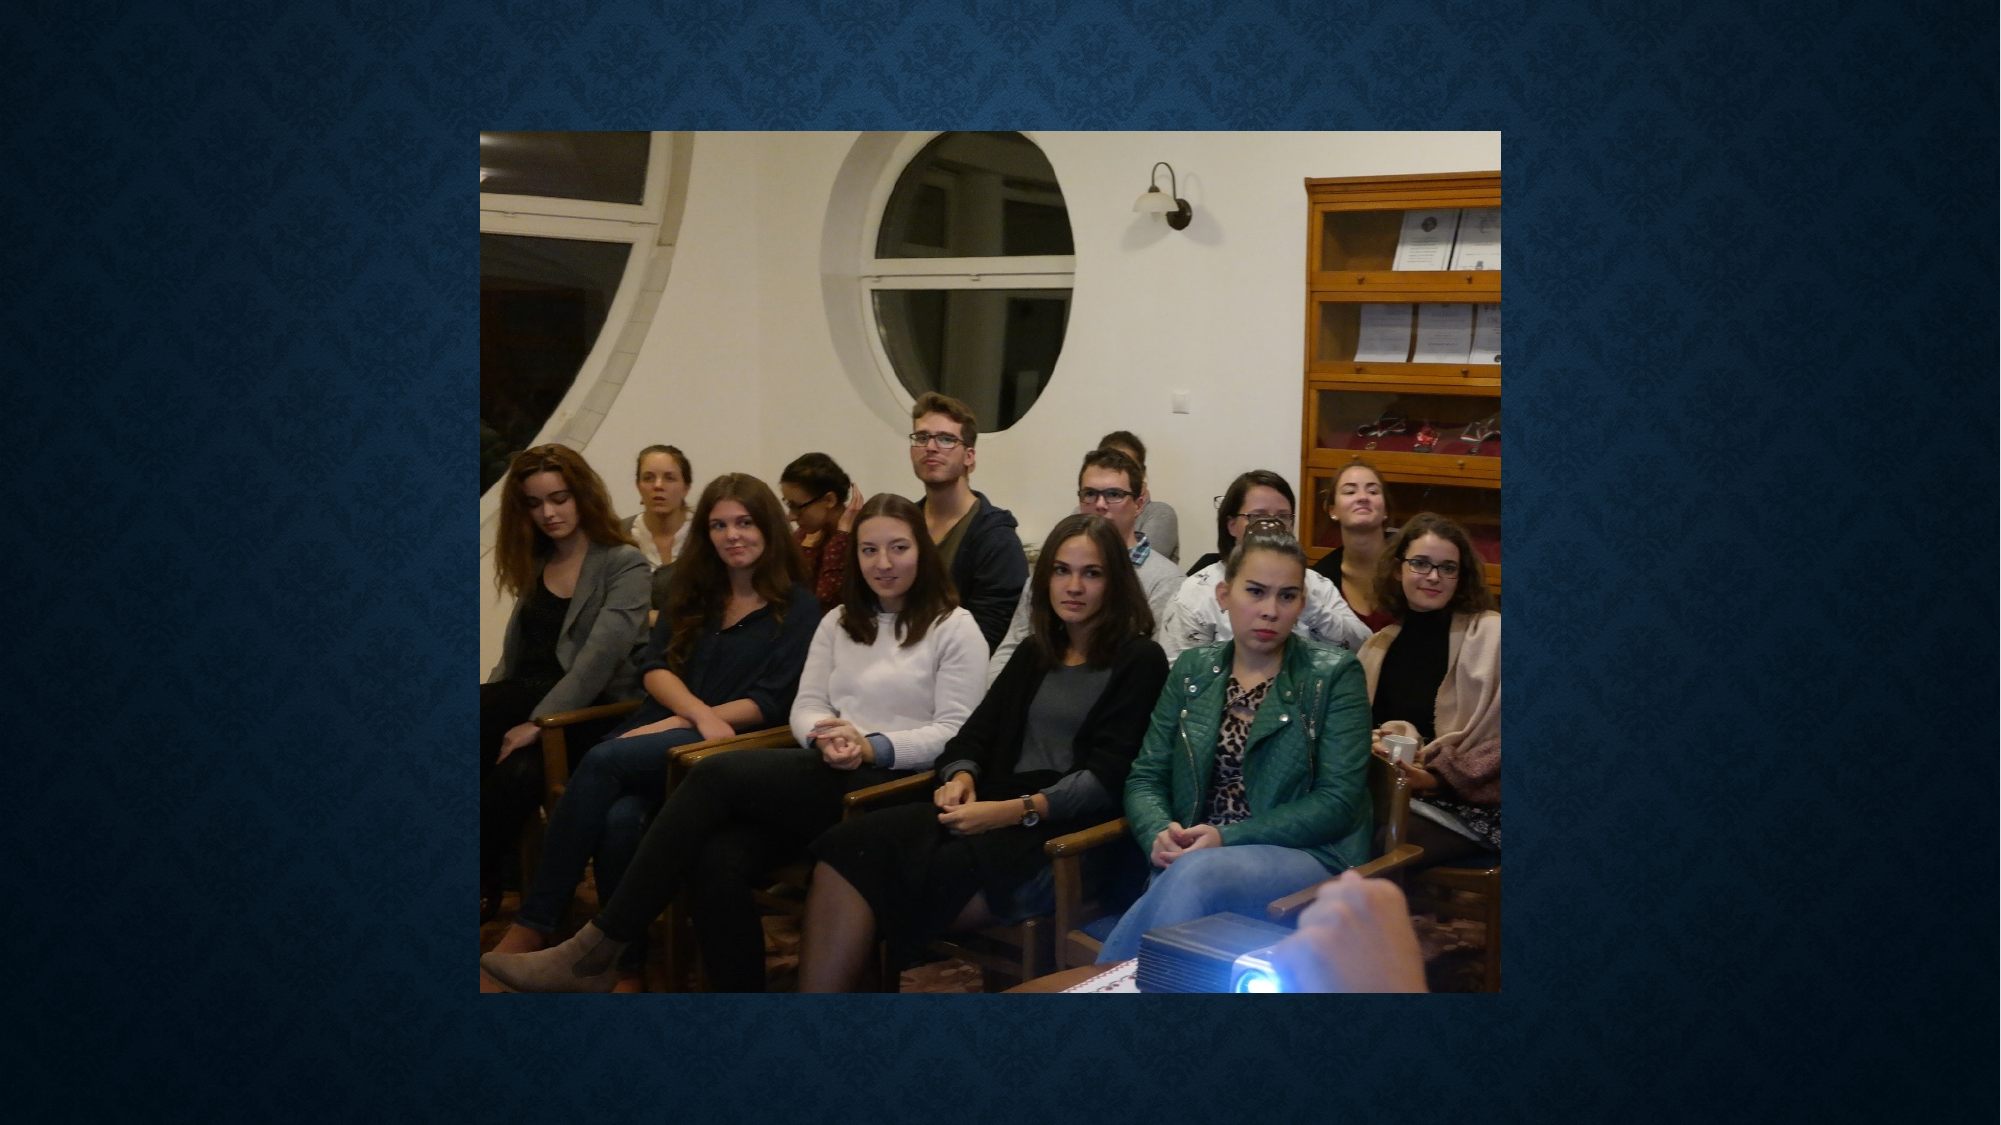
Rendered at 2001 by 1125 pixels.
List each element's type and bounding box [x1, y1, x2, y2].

picture [480, 131, 1501, 993]
